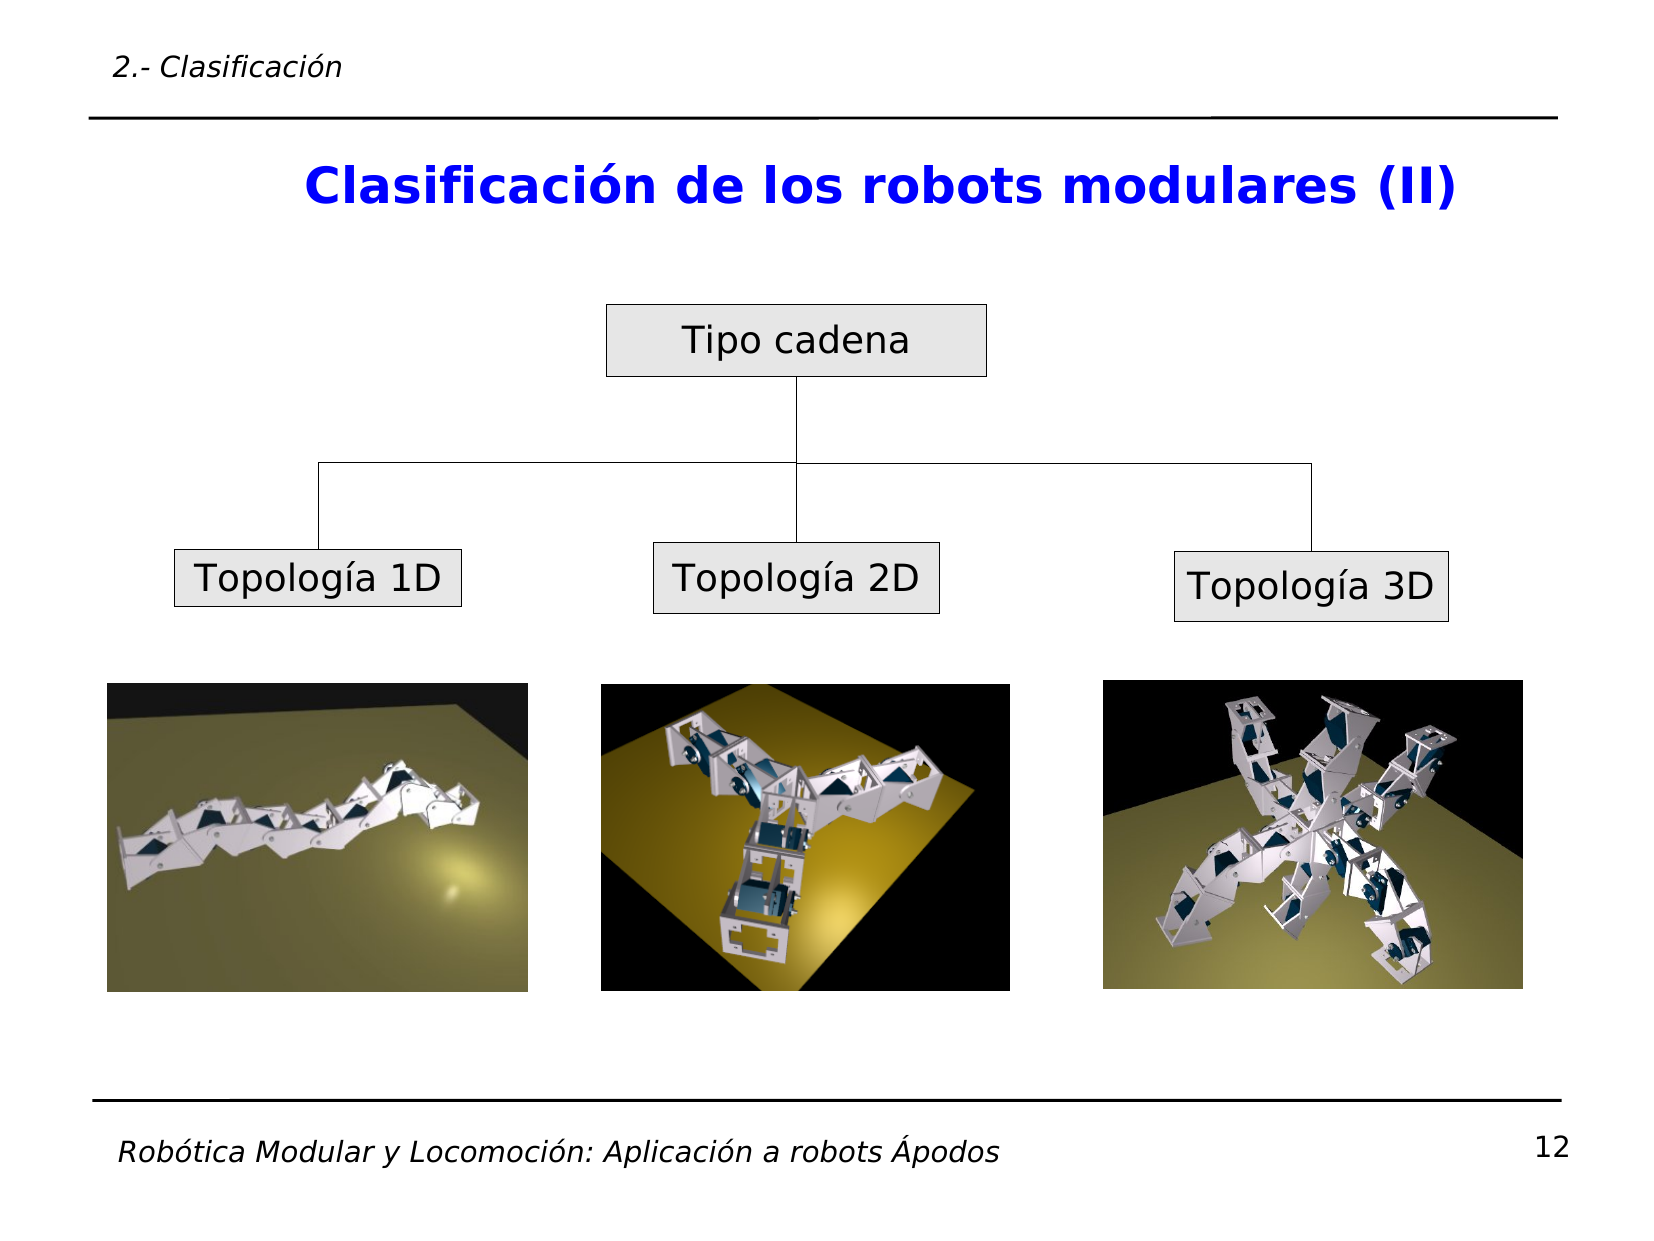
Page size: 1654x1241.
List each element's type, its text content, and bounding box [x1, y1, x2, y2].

text_box Topología 2D [653, 542, 940, 614]
text_box 2.- Clasificación [97, 42, 359, 93]
picture [1103, 680, 1523, 989]
picture [601, 684, 1010, 992]
text_box Robótica Modular y Locomoción: Aplicación a robots Ápodos [103, 1127, 1017, 1177]
text_box Topología 1D [174, 549, 462, 607]
text_box Tipo cadena [606, 304, 987, 377]
text_box Clasificación de los robots modulares (II) [289, 149, 1451, 223]
text_box Topología 3D [1174, 551, 1449, 622]
picture [107, 683, 528, 992]
